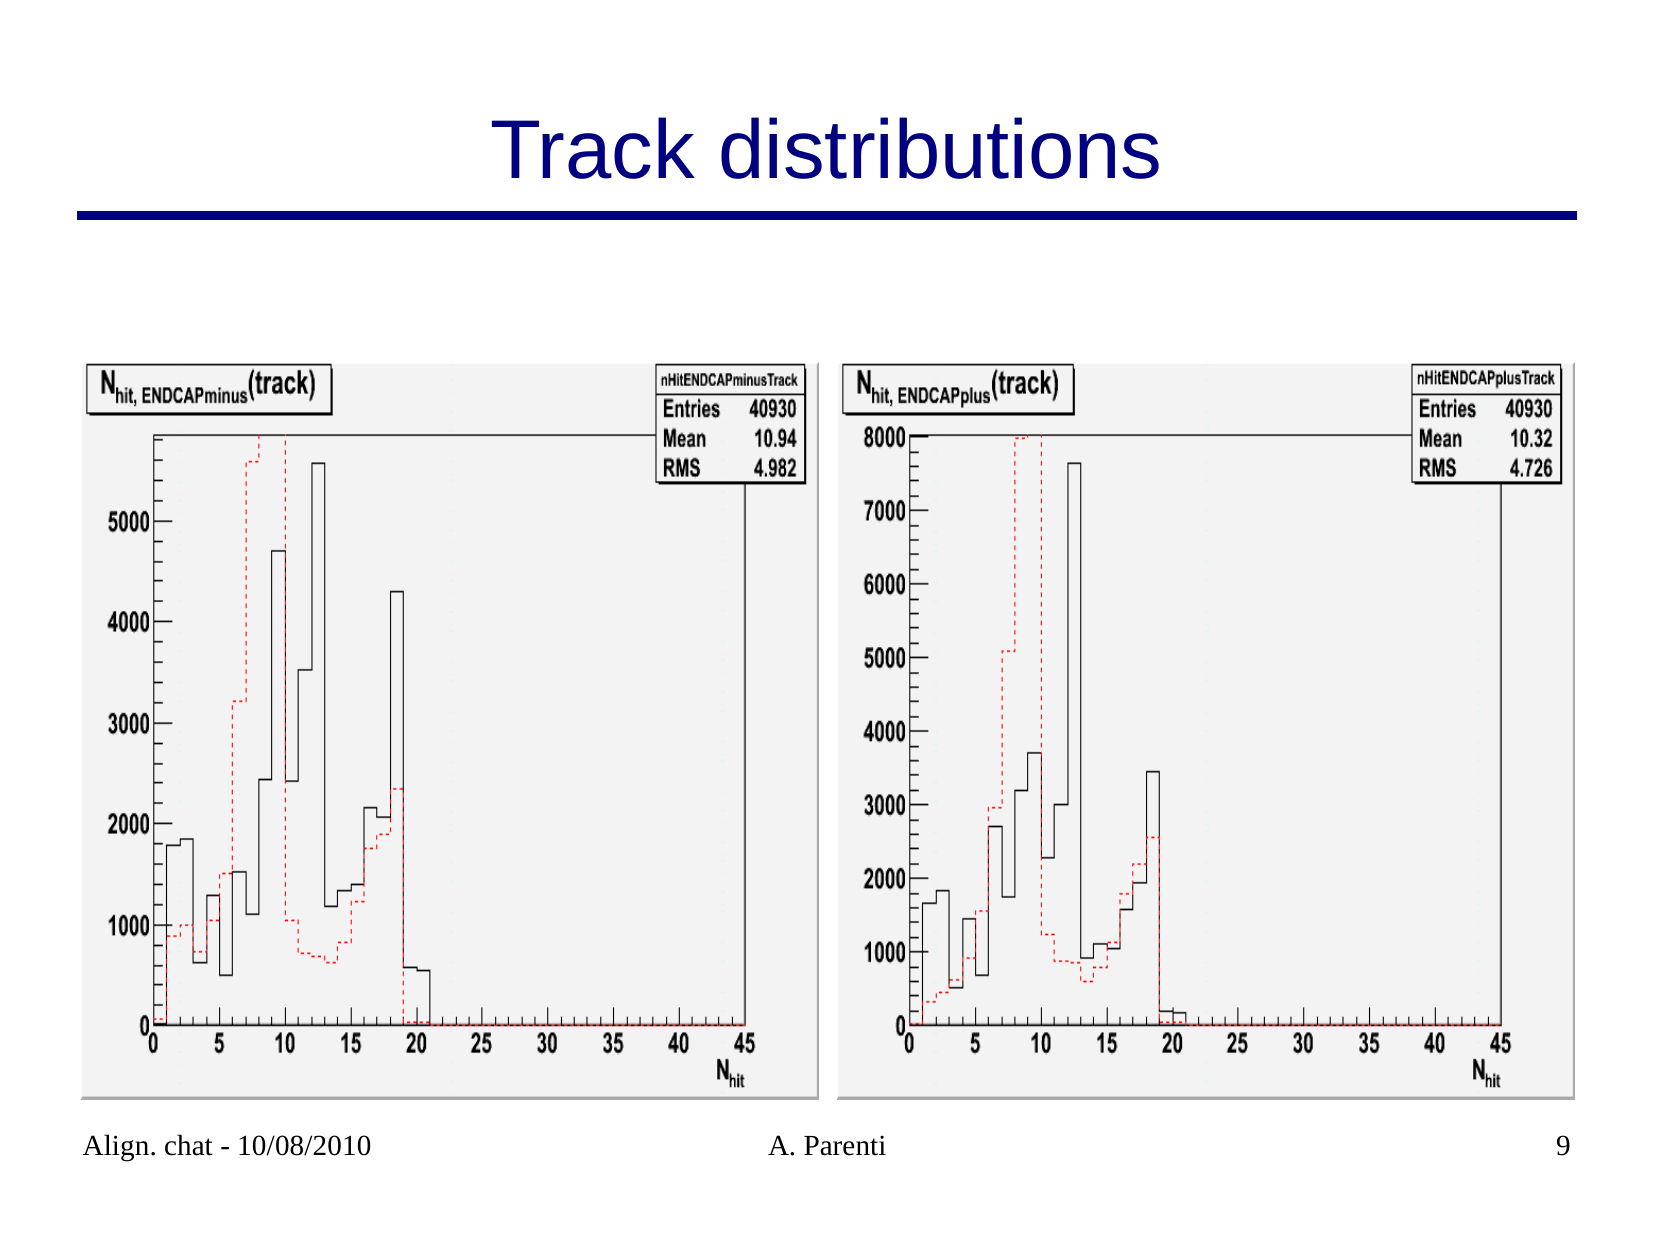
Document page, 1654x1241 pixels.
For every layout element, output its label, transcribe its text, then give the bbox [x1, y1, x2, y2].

picture [836, 361, 1575, 1100]
picture [80, 361, 819, 1100]
title Track distributions [82, 75, 1571, 226]
